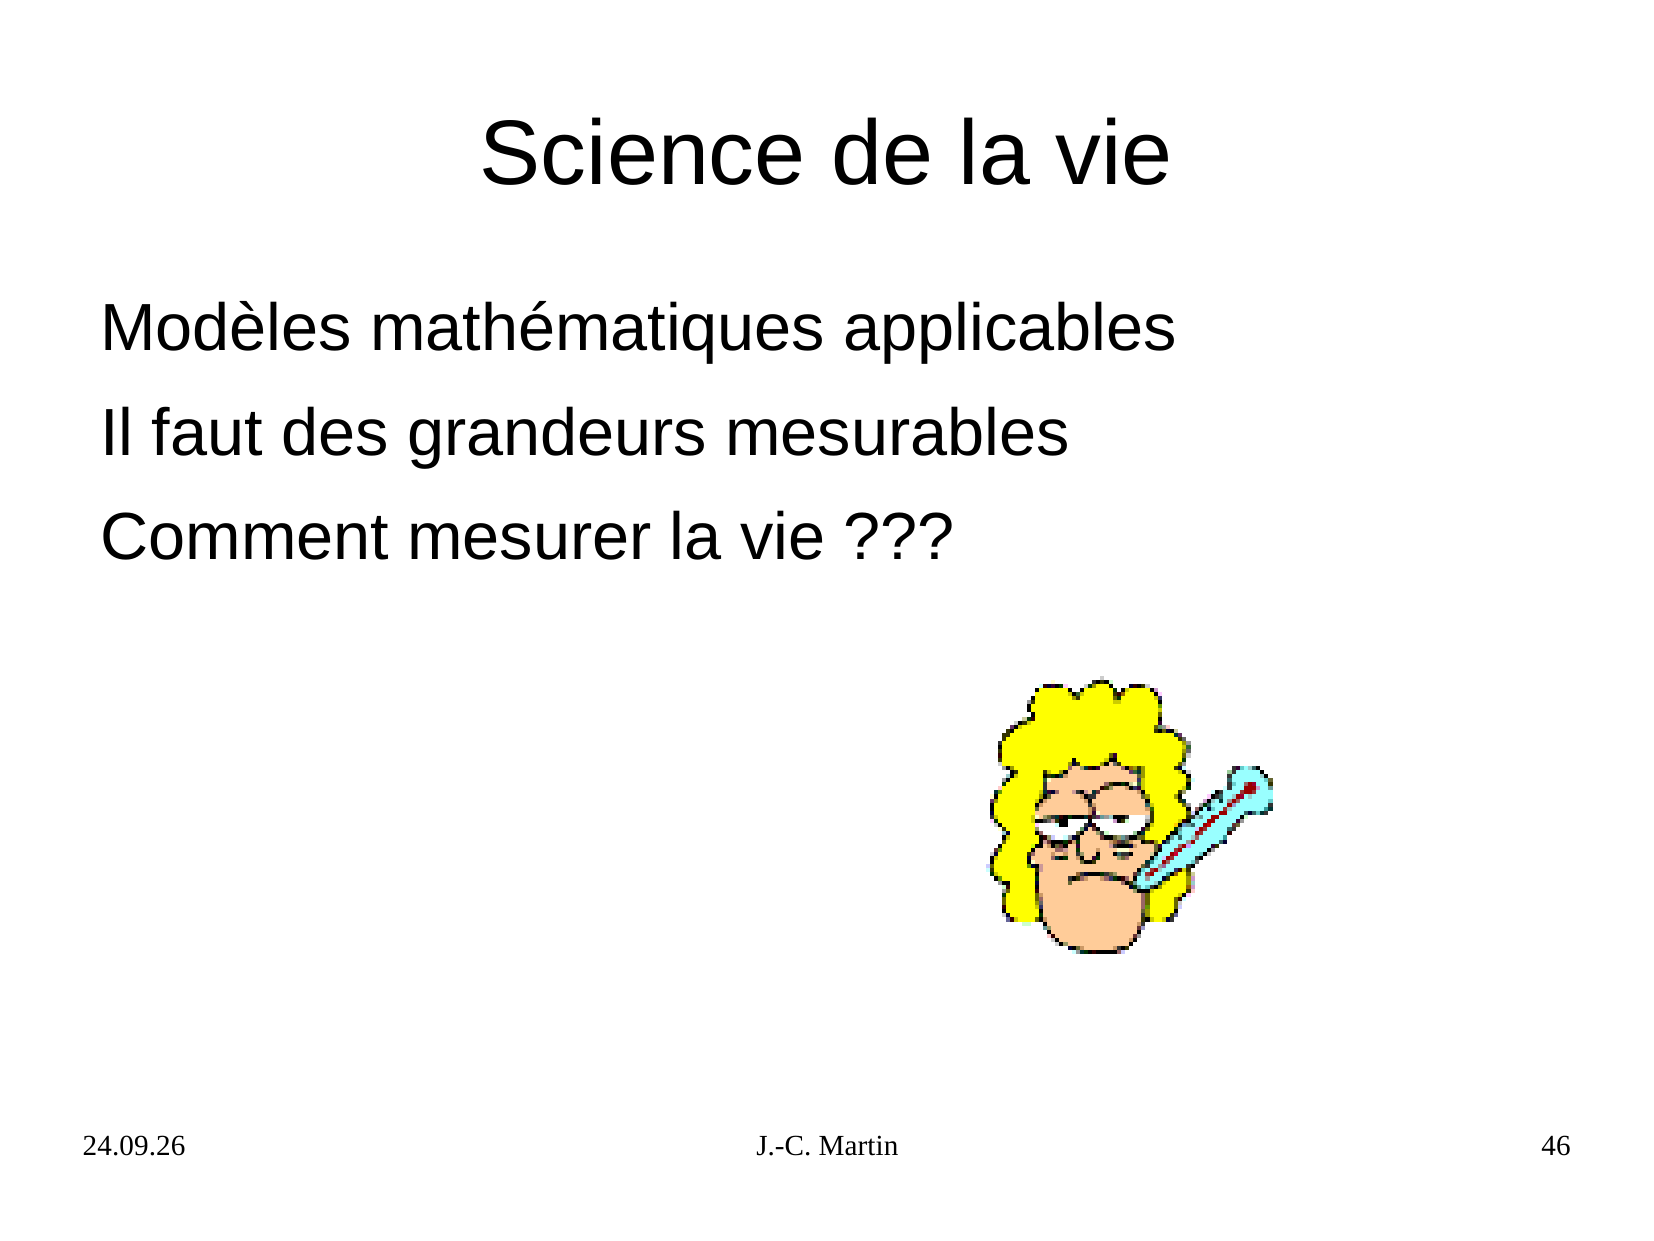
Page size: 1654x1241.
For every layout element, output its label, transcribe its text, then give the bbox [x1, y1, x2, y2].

picture [986, 676, 1273, 963]
title Science de la vie [82, 56, 1571, 250]
list Modèles mathématiques applicables Il faut des grandeurs mesurables Comment mesurer la vie ??? [82, 290, 1571, 1094]
